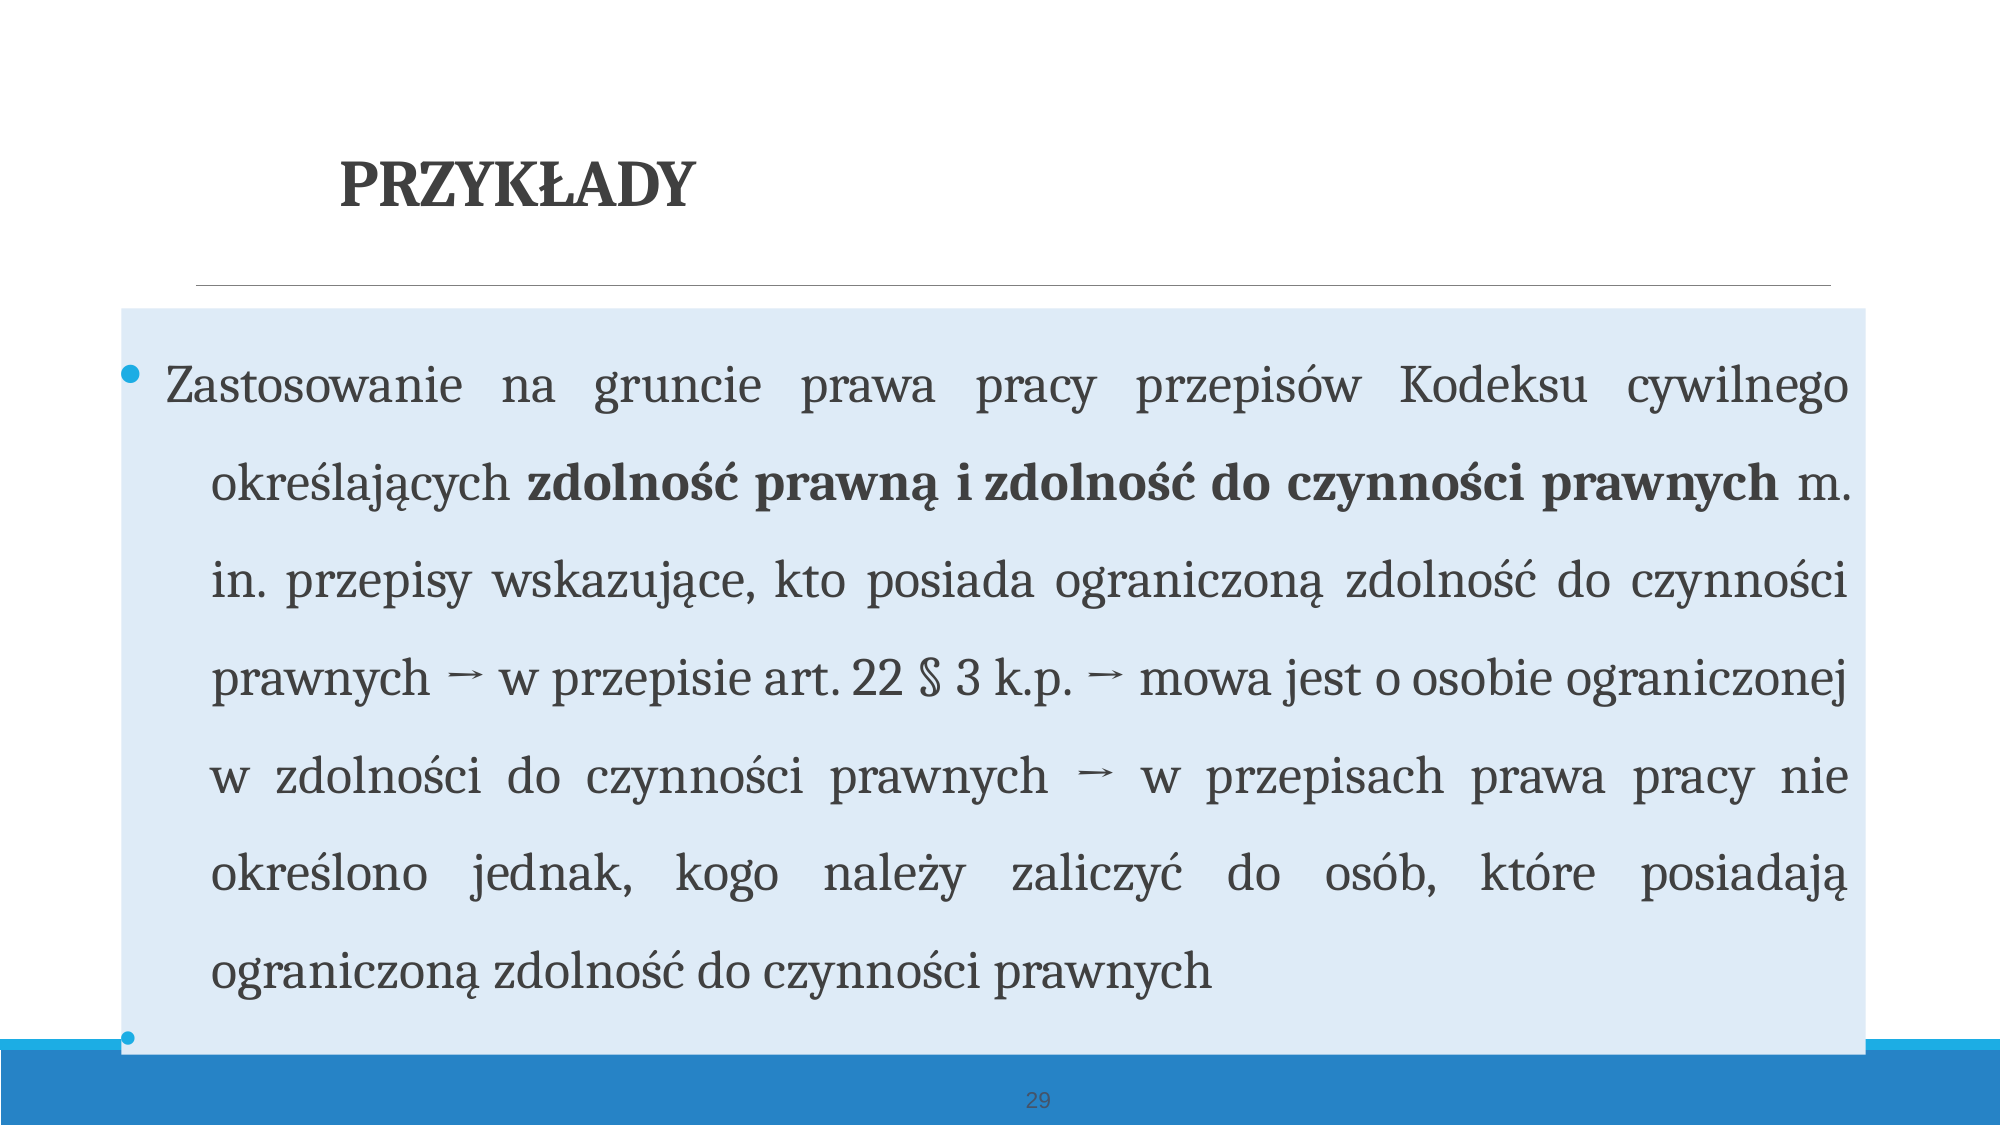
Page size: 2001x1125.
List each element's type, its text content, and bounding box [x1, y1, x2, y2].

text_box [1025, 1075, 1123, 1114]
list Zastosowanie na gruncie prawa pracy przepisów Kodeksu cywilnego określających zdolność prawną i zdolność do czynności prawnych m. in. przepisy wskazujące, kto posiada ograniczoną zdolność do czynności prawnych → w przepisie art. 22 § 3 k.p. → mowa jest o osobie ograniczonej w zdolności do czynności prawnych → w przepisach prawa pracy nie określono jednak, kogo należy zaliczyć do osób, które posiadają ograniczoną zdolność do czynności prawnych [121, 308, 1866, 1055]
title PRZYKŁADY [324, 11, 1513, 228]
